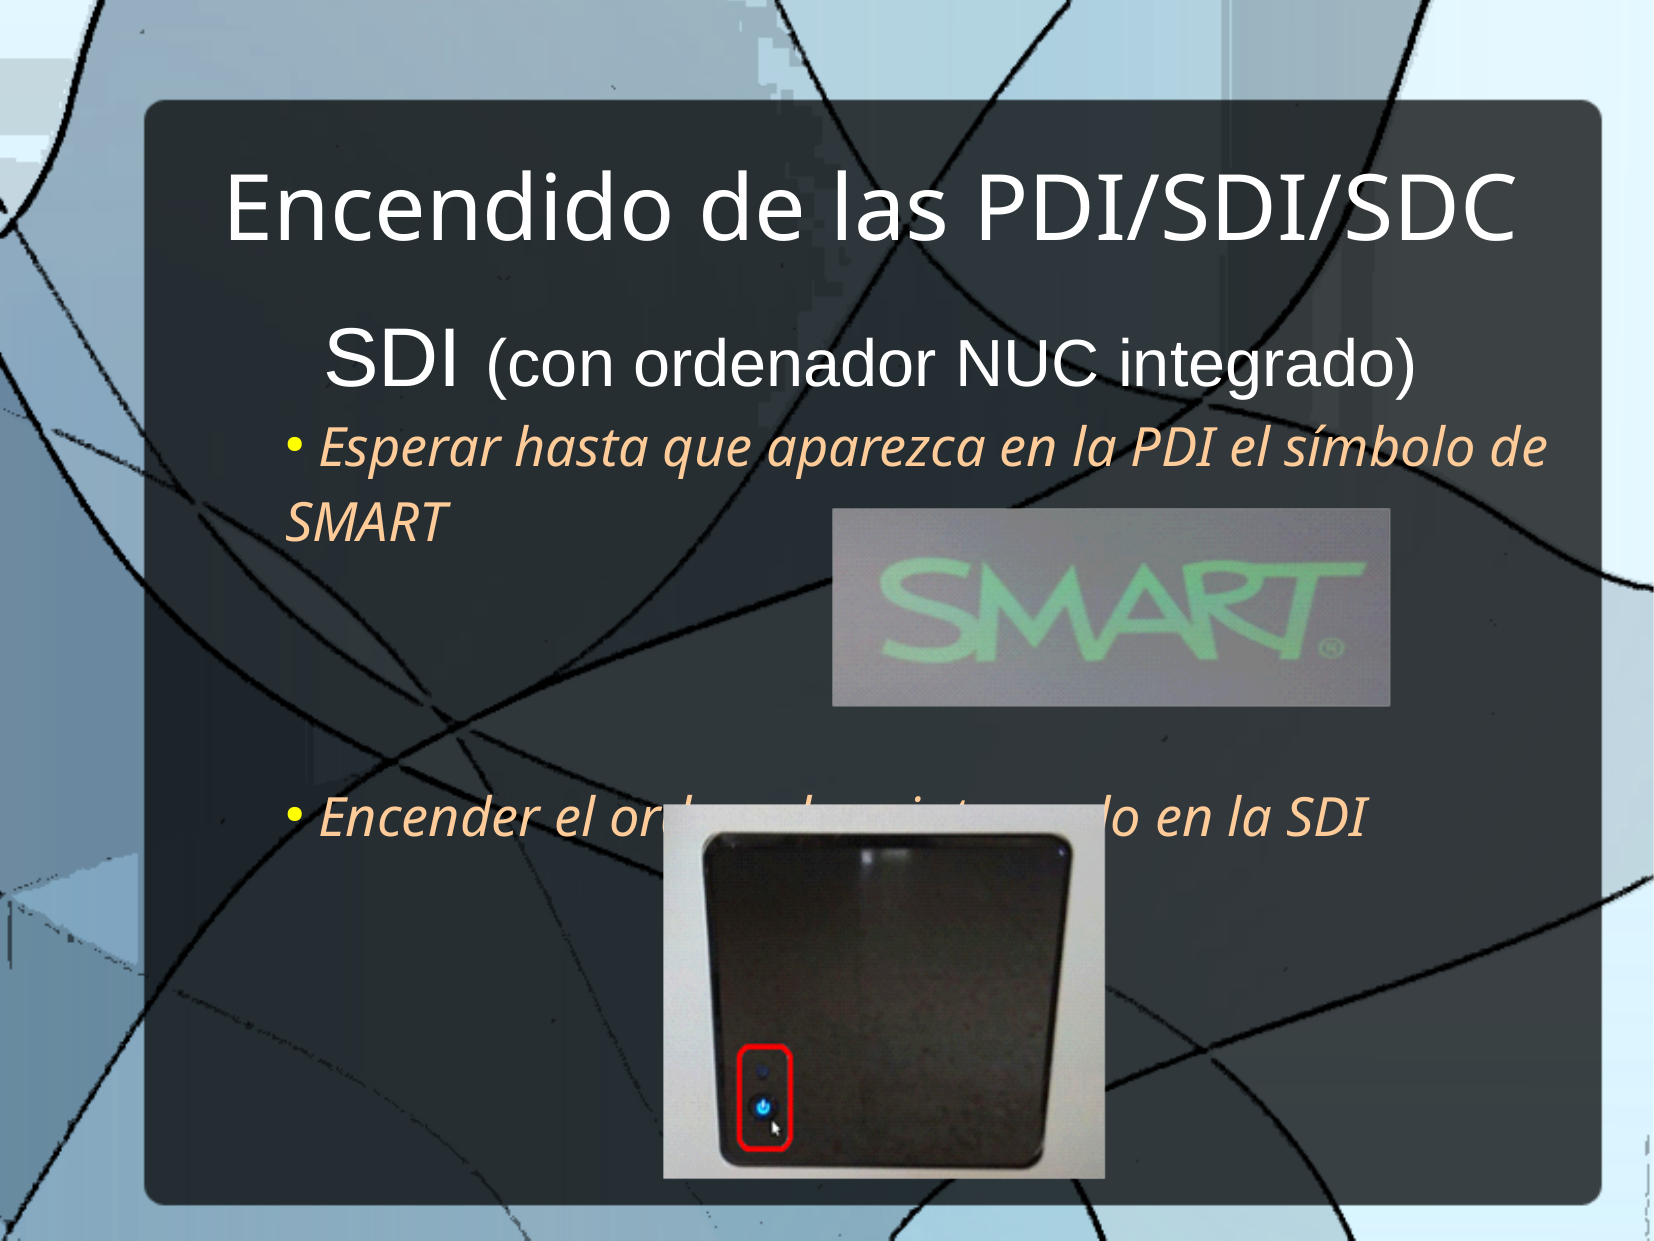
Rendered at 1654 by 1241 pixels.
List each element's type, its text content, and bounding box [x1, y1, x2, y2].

picture [0, 0, 1654, 1241]
text_box Esperar hasta que aparezca en la PDI el símbolo de SMART Encender el ordenador integrado en la SDI [270, 401, 1583, 984]
list SDI (con ordenador NUC integrado) [188, 303, 1554, 402]
title Encendido de las PDI/SDI/SDC [159, 112, 1583, 296]
